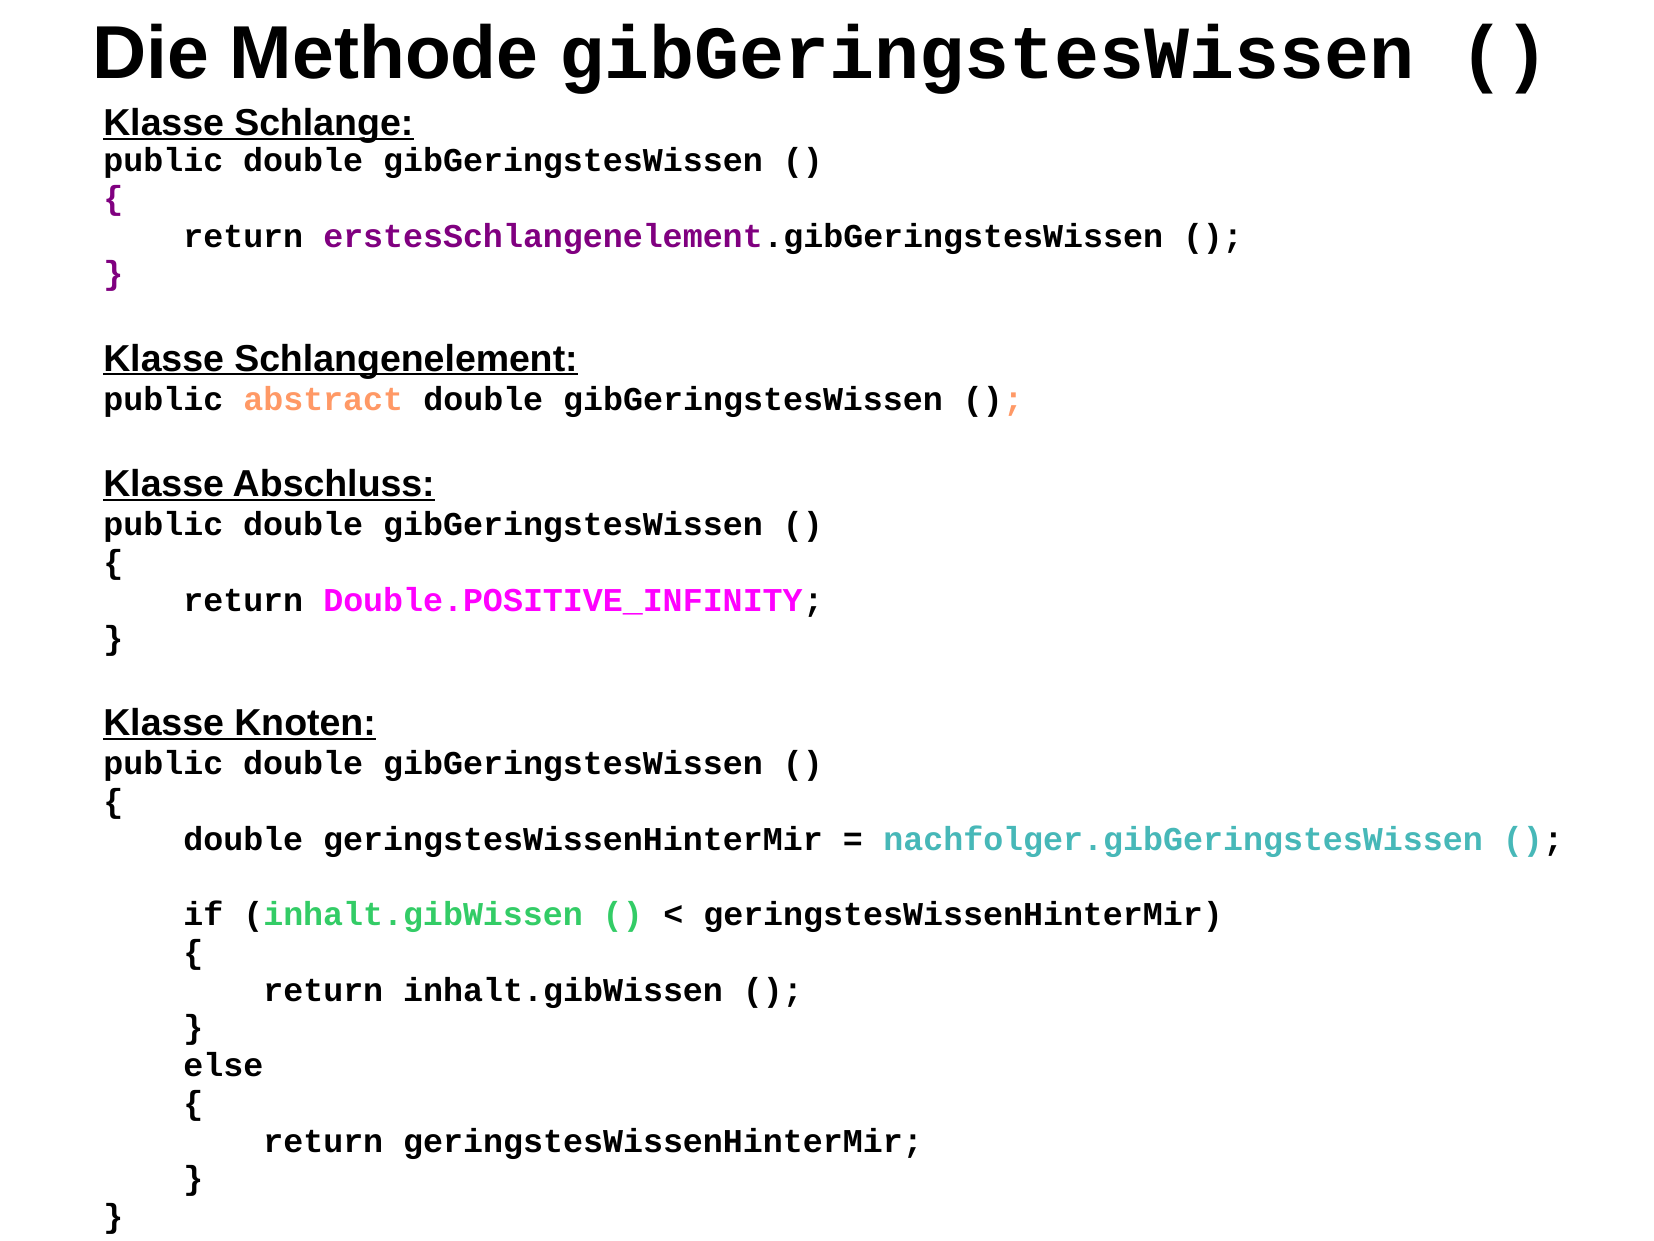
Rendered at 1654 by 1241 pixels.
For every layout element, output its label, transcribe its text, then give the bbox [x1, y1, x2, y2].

title Die Methode gibGeringstesWissen () [76, 10, 1565, 102]
text_box Klasse Schlange: public double gibGeringstesWissen () { return erstesSchlangenelement.gibGeringstesWissen (); } Klasse Schlangenelement: public abstract double gibGeringstesWissen (); Klasse Abschluss: public double gibGeringstesWissen () { return Double.POSITIVE_INFINITY; } Klasse Knoten: public double gibGeringstesWissen () { double geringstesWissenHinterMir = nachfolger.gibGeringstesWissen (); if (inhalt.gibWissen () < geringstesWissenHinterMir) { return inhalt.gibWissen (); } else { return geringstesWissenHinterMir; } } [88, 94, 1625, 1241]
